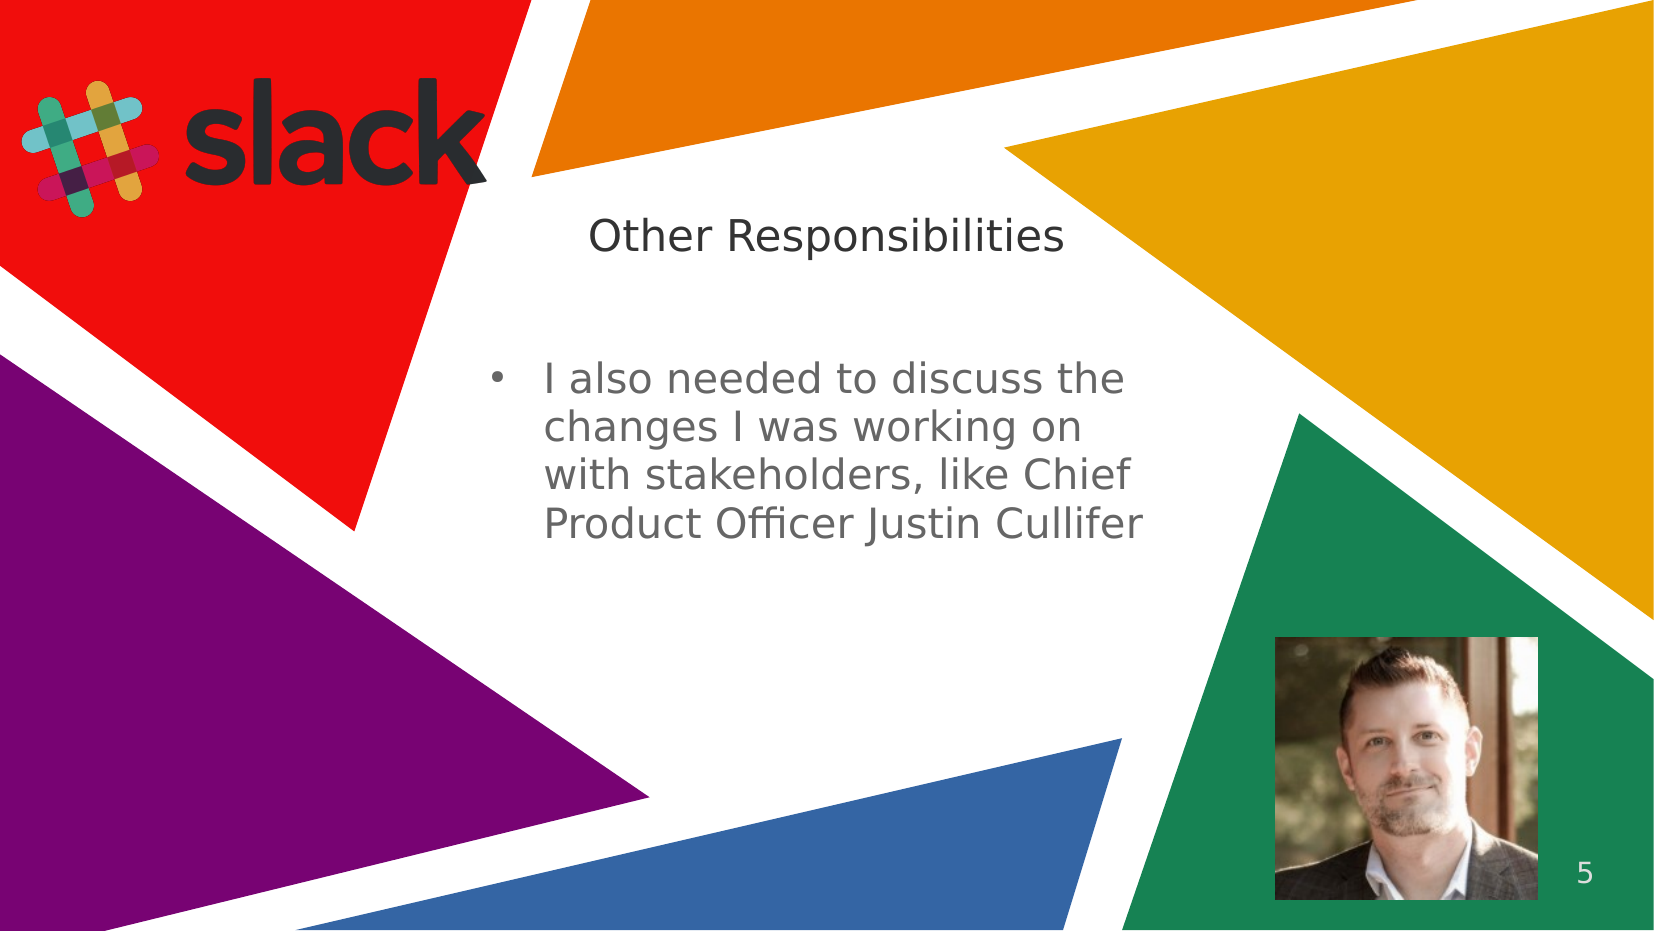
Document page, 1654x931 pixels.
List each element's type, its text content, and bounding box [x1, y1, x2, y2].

picture [1275, 637, 1538, 901]
list I also needed to discuss the changes I was working on with stakeholders, like Chief Product Officer Justin Cullifer [472, 354, 1182, 768]
picture [19, 73, 488, 226]
title Other Responsibilities [472, 147, 1182, 325]
